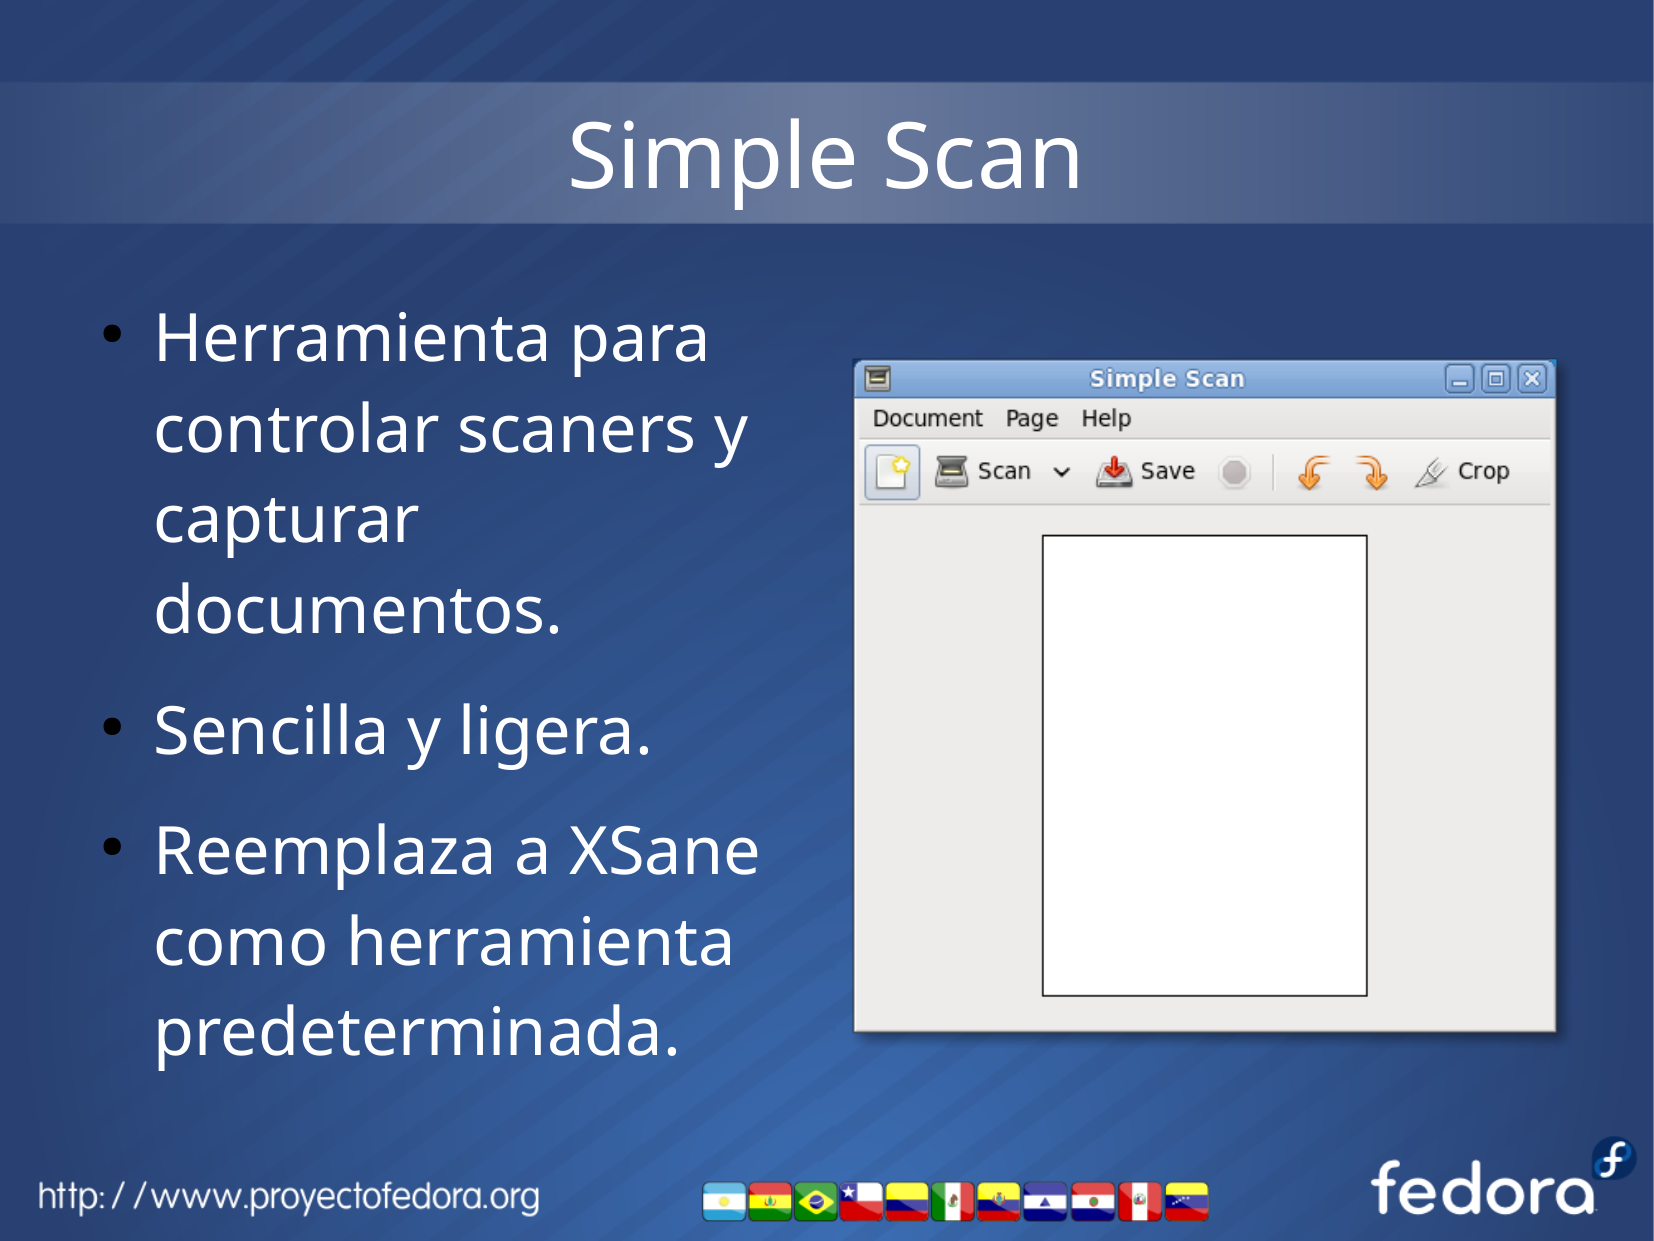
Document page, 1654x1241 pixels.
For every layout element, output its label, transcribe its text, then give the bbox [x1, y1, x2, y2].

list Herramienta para controlar scaners y capturar documentos. Sencilla y ligera. Reemplaza a XSane como herramienta predeterminada. [82, 290, 809, 1109]
picture [0, 0, 1654, 1241]
title Simple Scan [82, 49, 1571, 257]
